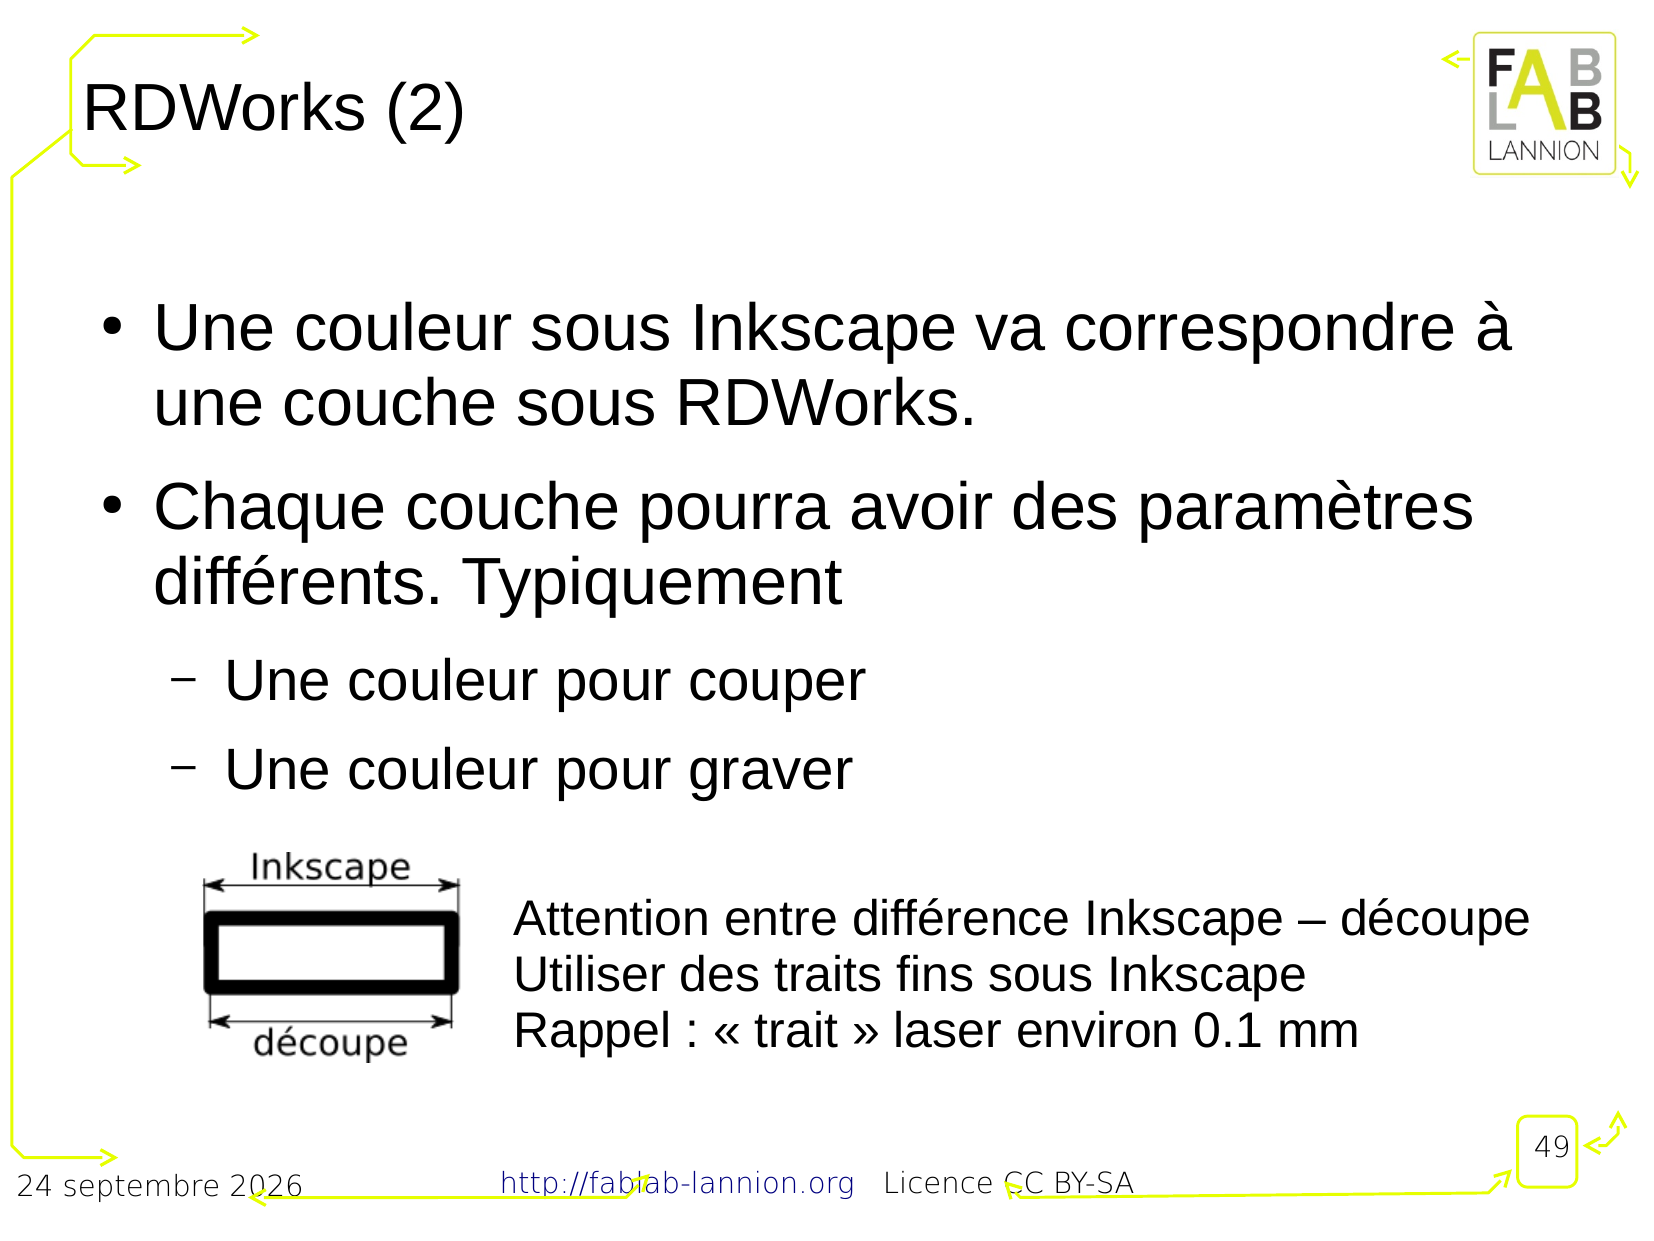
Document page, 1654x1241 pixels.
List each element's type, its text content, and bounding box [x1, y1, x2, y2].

picture [202, 852, 473, 1063]
picture [1470, 29, 1619, 178]
list Une couleur sous Inkscape va correspondre à une couche sous RDWorks. Chaque couche pourra avoir des paramètres différents. Typiquement Une couleur pour couper Une couleur pour graver [82, 290, 1571, 1010]
title RDWorks (2) [82, 49, 1441, 166]
text_box Attention entre différence Inkscape – découpe Utiliser des traits fins sous Inkscape Rappel : « trait » laser environ 0.1 mm [498, 883, 1548, 1066]
